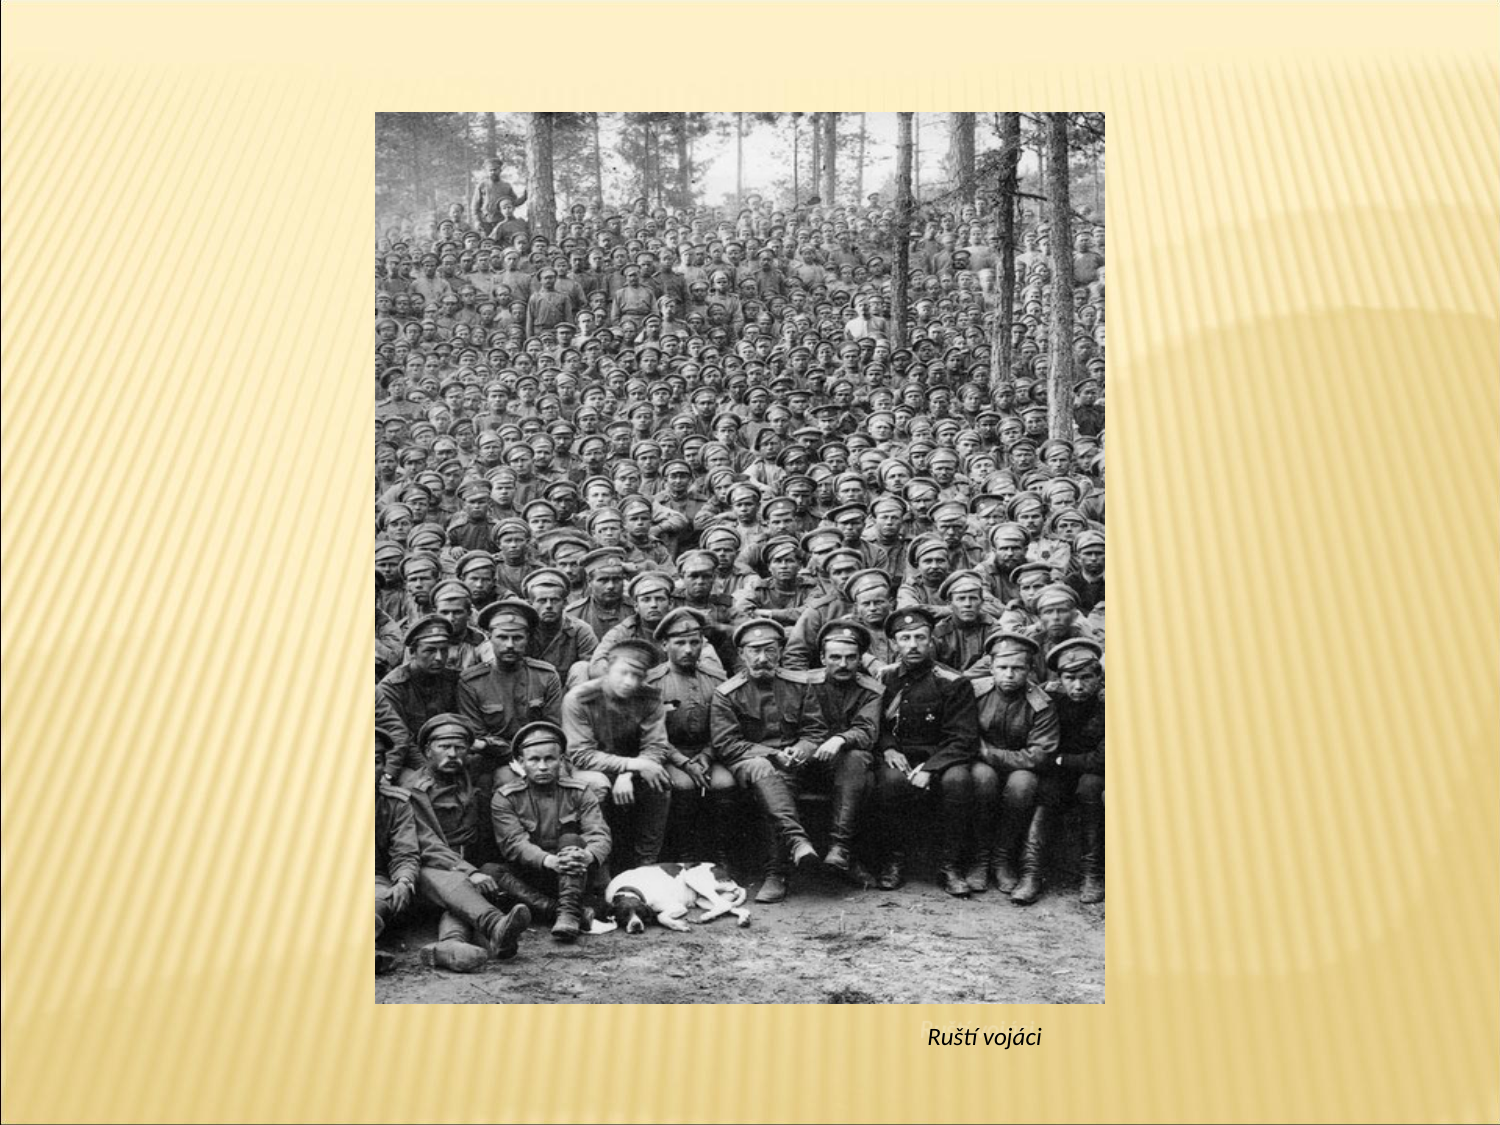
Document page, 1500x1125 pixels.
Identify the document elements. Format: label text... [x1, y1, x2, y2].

text_box Ruští vojáci [912, 1012, 1126, 1058]
picture [0, 0, 1500, 1125]
